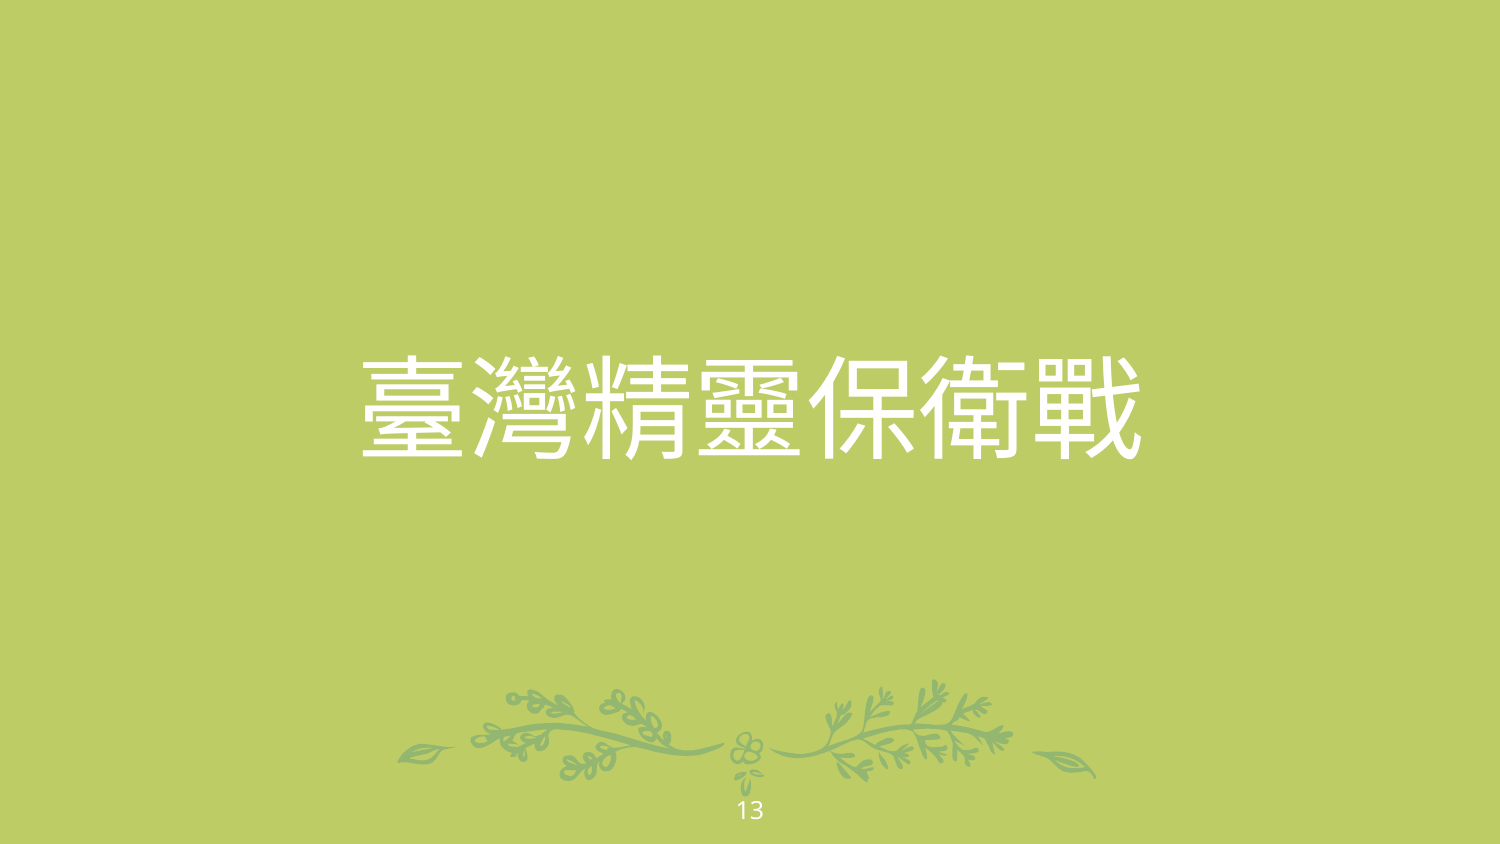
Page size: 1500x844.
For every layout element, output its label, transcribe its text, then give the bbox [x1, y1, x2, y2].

text_box 13 [705, 779, 796, 844]
title 臺灣精靈保衛戰 [112, 297, 1388, 488]
